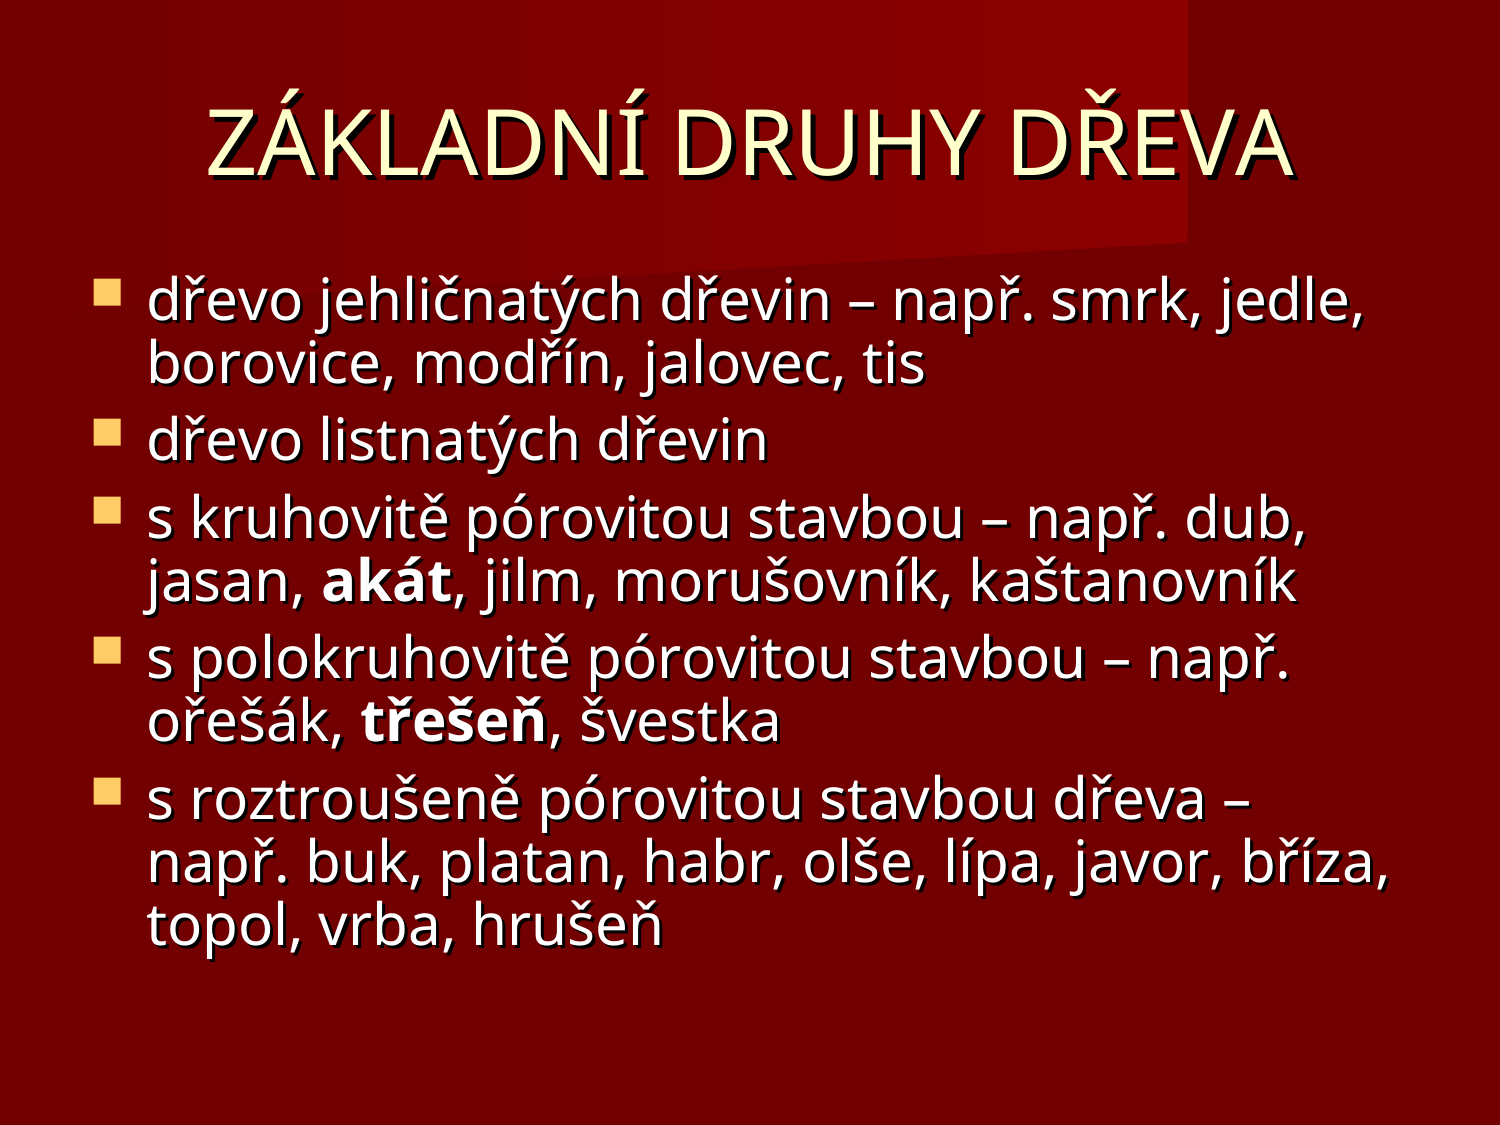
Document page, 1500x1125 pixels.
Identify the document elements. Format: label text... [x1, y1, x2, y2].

title ZÁKLADNÍ DRUHY DŘEVA [75, 45, 1426, 233]
list dřevo jehličnatých dřevin – např. smrk, jedle, borovice, modřín, jalovec, tis dřevo listnatých dřevin s kruhovitě pórovitou stavbou – např. dub, jasan, akát, jilm, morušovník, kaštanovník s polokruhovitě pórovitou stavbou – např. ořešák, třešeň, švestka s roztroušeně pórovitou stavbou dřeva – např. buk, platan, habr, olše, lípa, javor, bříza, topol, vrba, hrušeň [75, 262, 1426, 1044]
